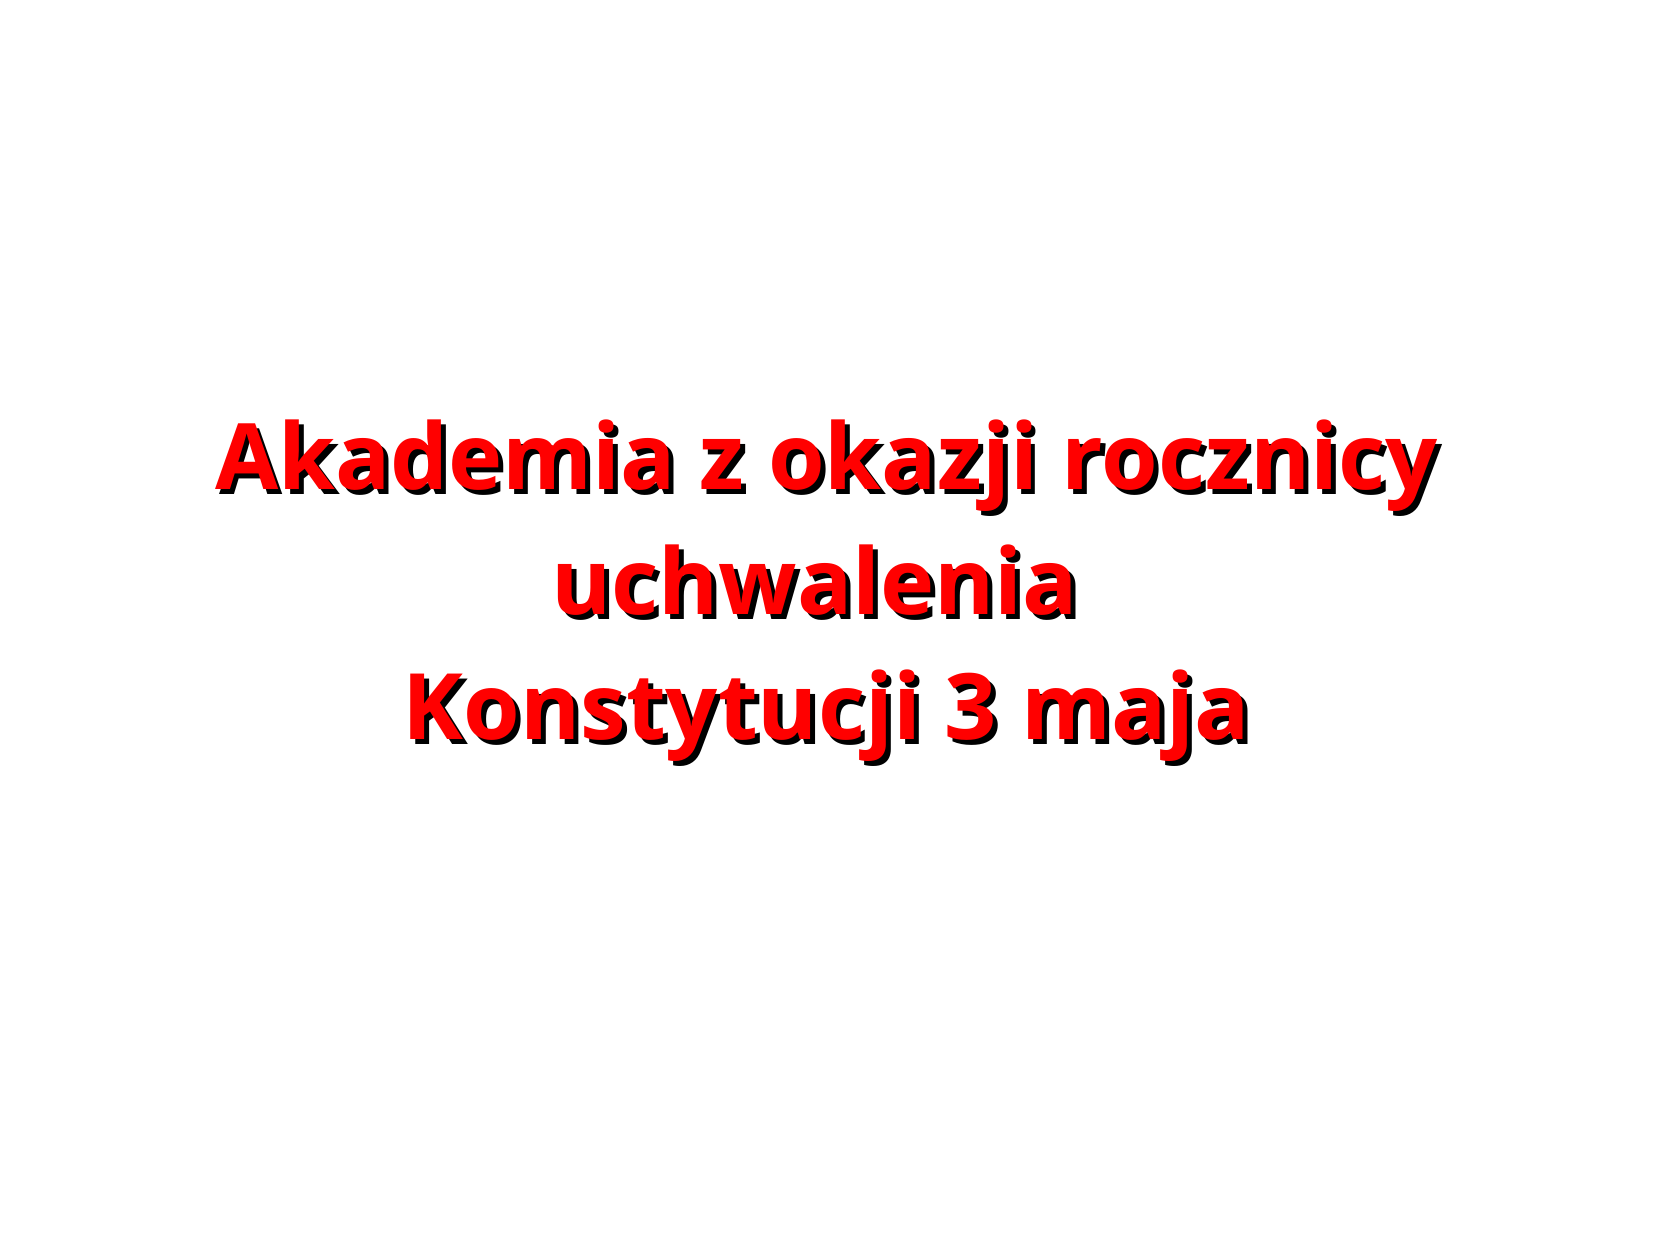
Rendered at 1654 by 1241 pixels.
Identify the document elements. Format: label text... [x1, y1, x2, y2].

subtitle Akademia z okazji rocznicy uchwalenia Konstytucji 3 maja [82, 49, 1571, 1109]
